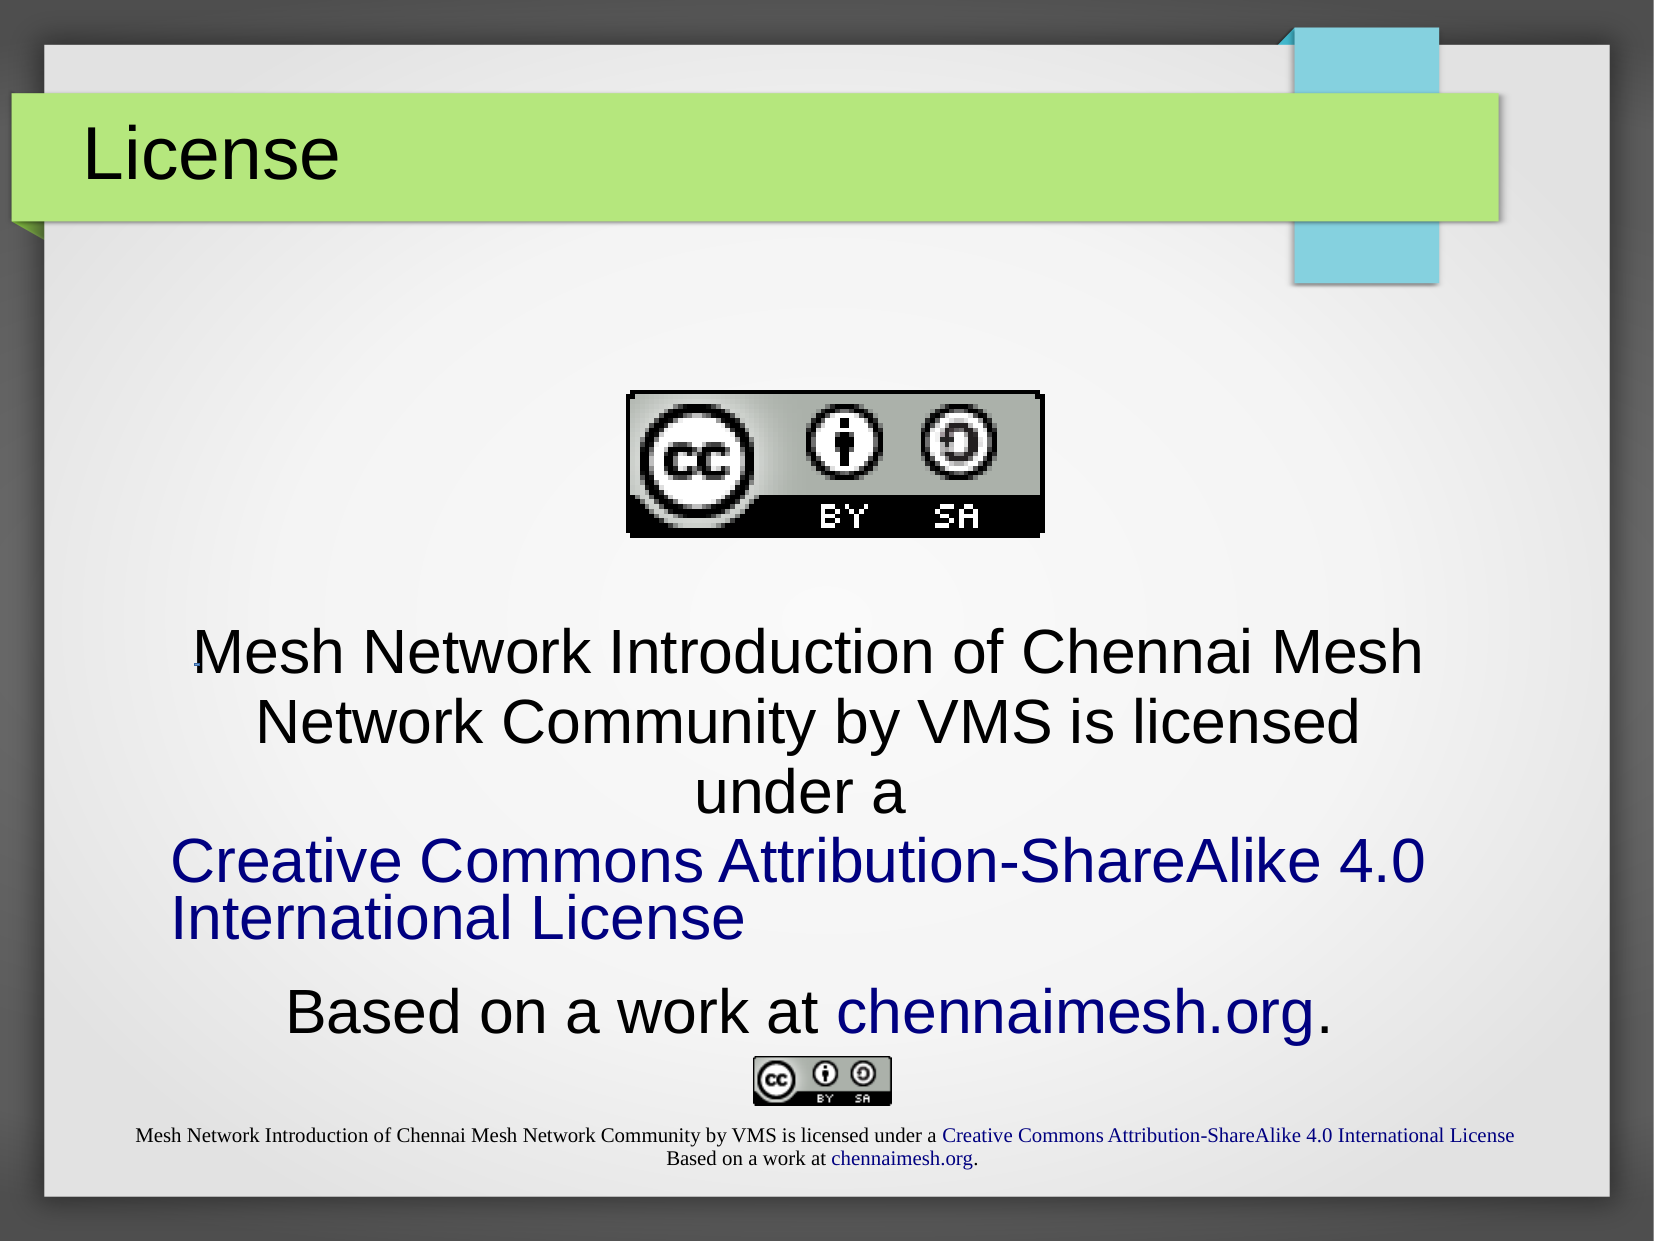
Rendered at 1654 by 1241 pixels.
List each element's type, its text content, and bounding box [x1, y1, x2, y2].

title License [82, 94, 1264, 213]
picture [0, 0, 1654, 1241]
text_box Mesh Network Introduction of Chennai Mesh Network Community by VMS is licensed under a Creative Commons Attribution-ShareAlike 4.0 International License Based on a work at chennaimesh.org. [155, 609, 1463, 1000]
